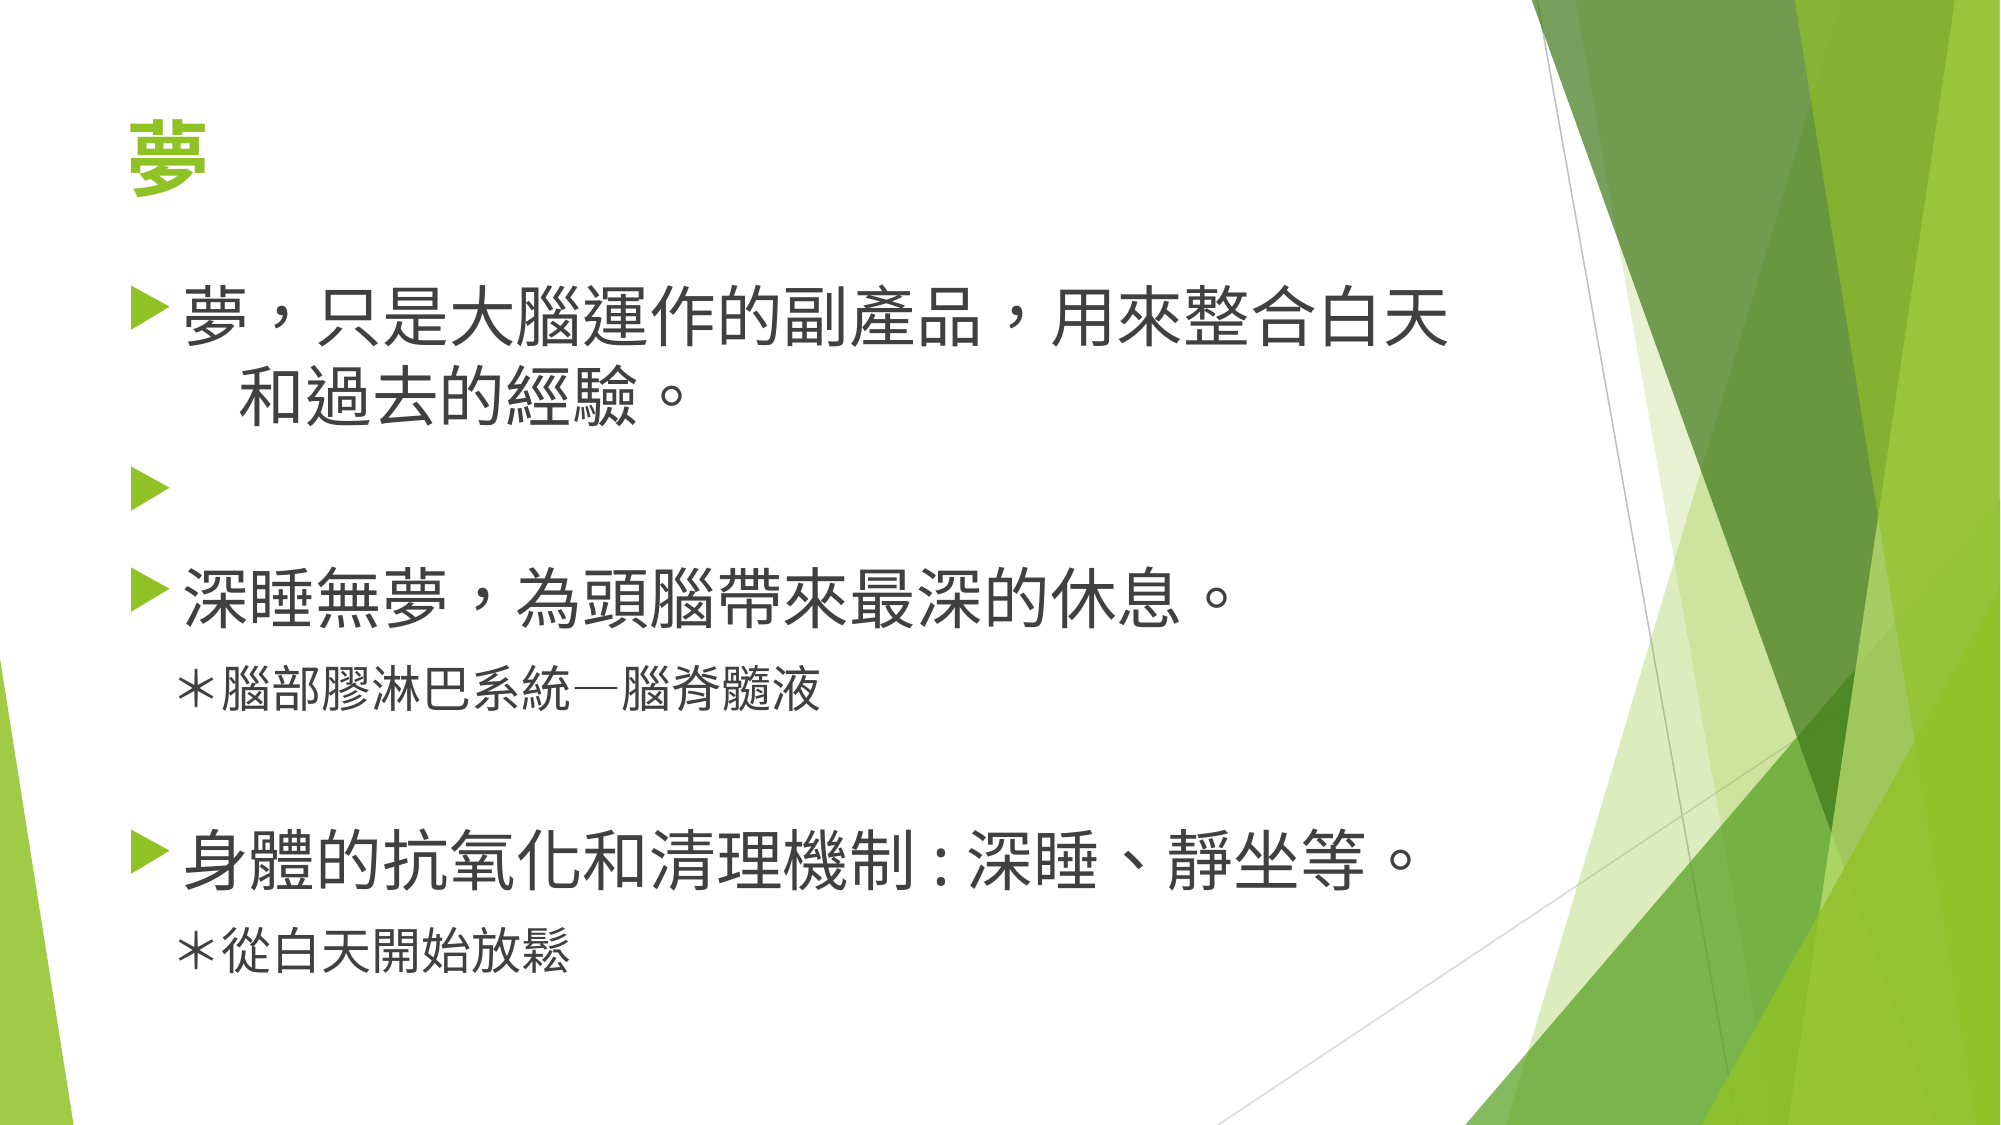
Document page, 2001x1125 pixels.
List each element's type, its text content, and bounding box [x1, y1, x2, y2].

list 夢，只是大腦運作的副產品，用來整合白天和過去的經驗。 深睡無夢，為頭腦帶來最深的休息。 ＊腦部膠淋巴系統—腦脊髓液 身體的抗氧化和清理機制:深睡、靜坐等。 ＊從白天開始放鬆 [111, 266, 1522, 992]
title 夢 [111, 99, 1522, 266]
